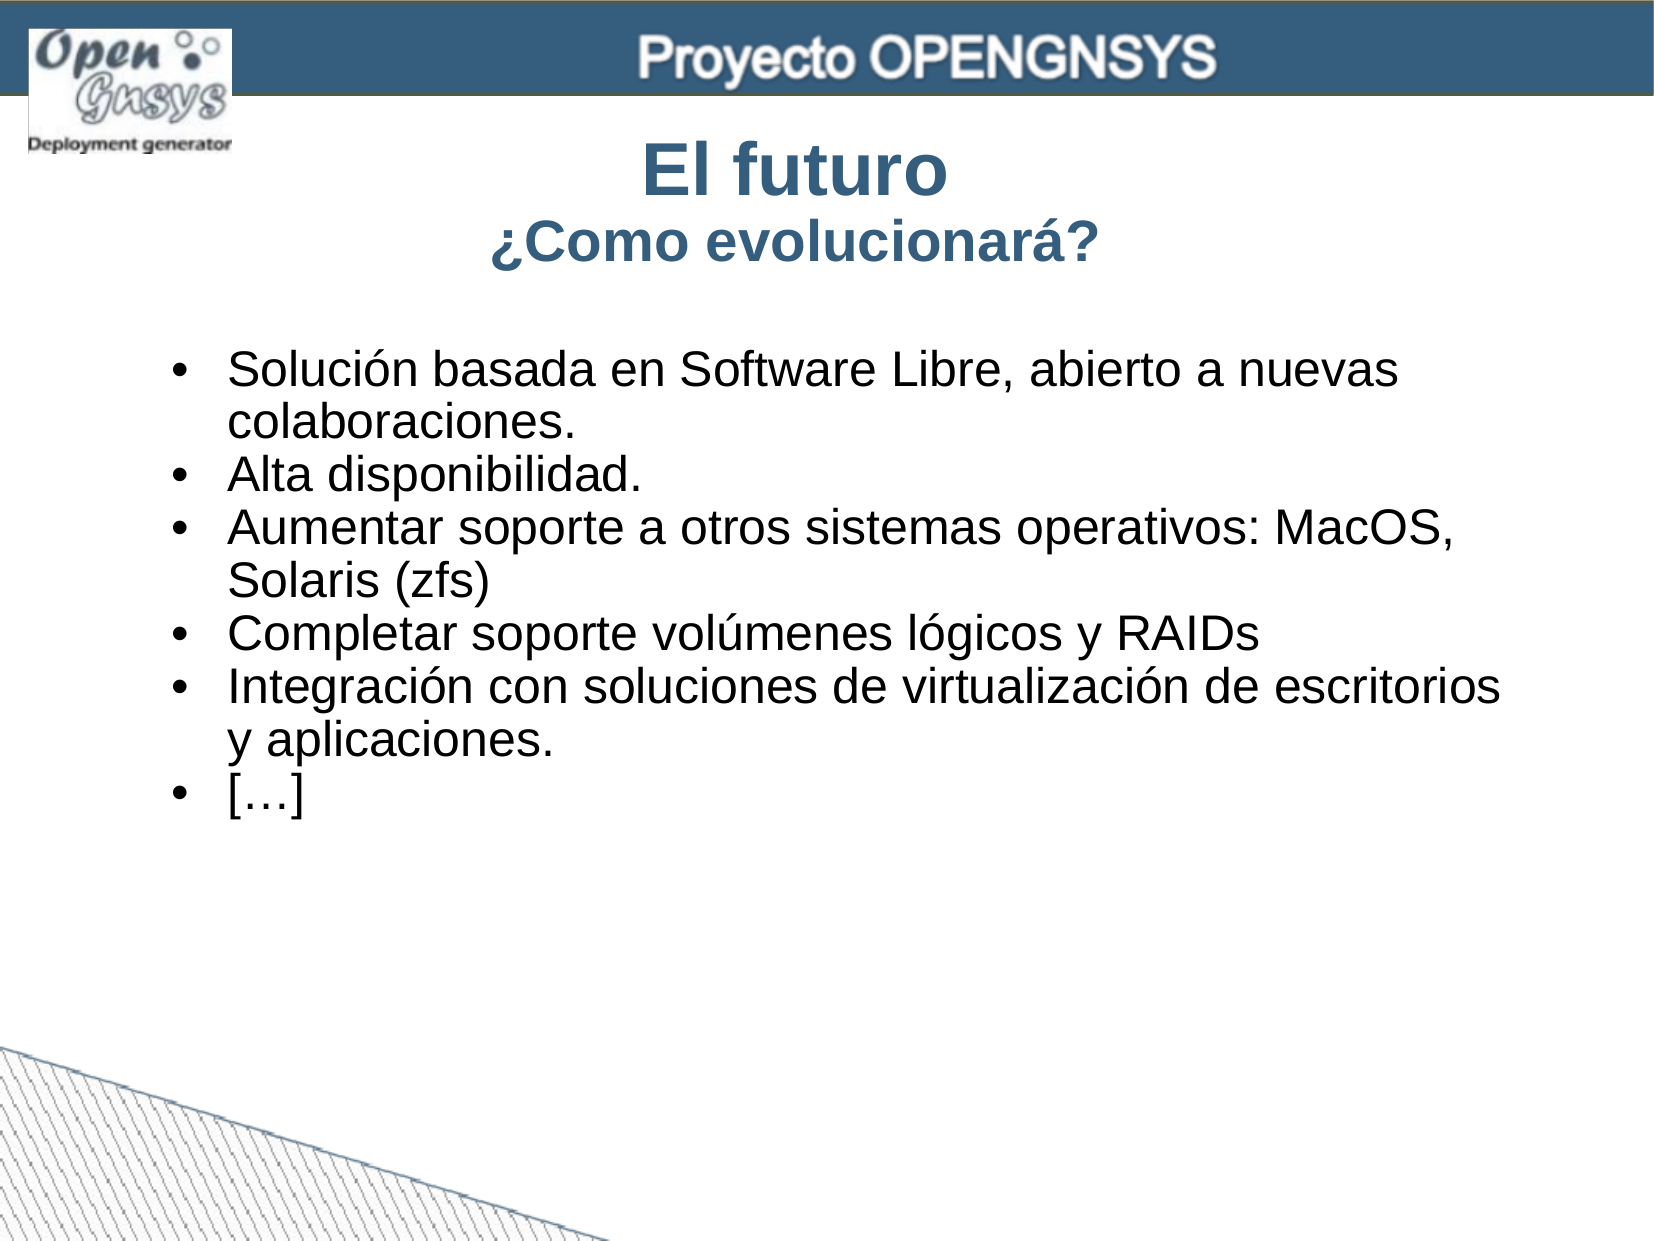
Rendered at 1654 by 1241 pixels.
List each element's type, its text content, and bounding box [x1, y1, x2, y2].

picture [0, 0, 1654, 1241]
text_box El futuro ¿Como evolucionará? [47, 131, 1544, 274]
text_box Solución basada en Software Libre, abierto a nuevas colaboraciones. Alta disponibilidad. Aumentar soporte a otros sistemas operativos: MacOS, Solaris (zfs) Completar soporte volúmenes lógicos y RAIDs Integración con soluciones de virtualización de escritorios y aplicaciones. […] [152, 343, 1525, 821]
